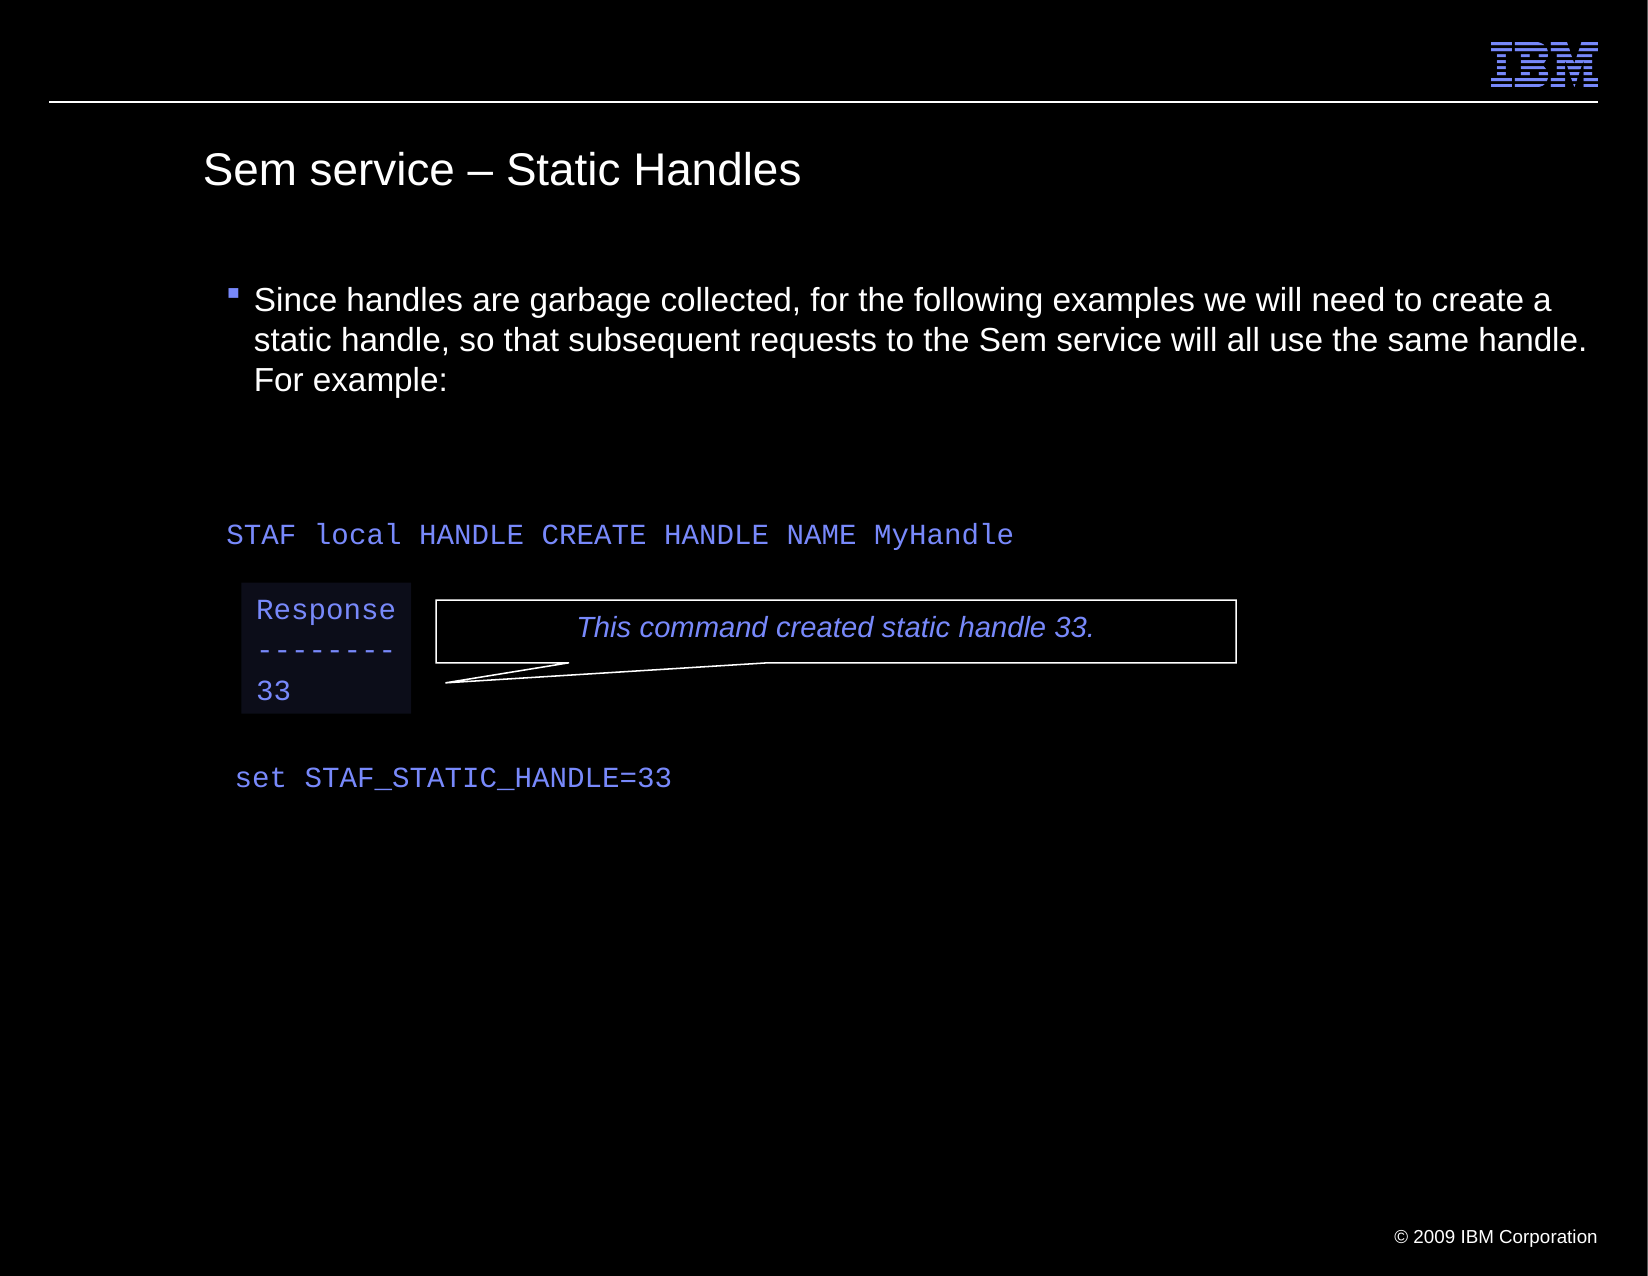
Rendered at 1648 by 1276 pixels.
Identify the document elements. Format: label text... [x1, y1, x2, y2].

text_box This command created static handle 33. [436, 600, 1237, 683]
text_box Response -------- 33 [241, 582, 412, 714]
text_box STAF local HANDLE CREATE HANDLE NAME MyHandle [226, 515, 1648, 551]
picture [1491, 42, 1598, 87]
text_box set STAF_STATIC_HANDLE=33 [219, 750, 687, 801]
text_box Since handles are garbage collected, for the following examples we will need to create a static handle, so that subsequent requests to the Sem service will all use the same handle. For example: [211, 270, 1624, 406]
title Sem service – Static Handles [186, 137, 1648, 231]
